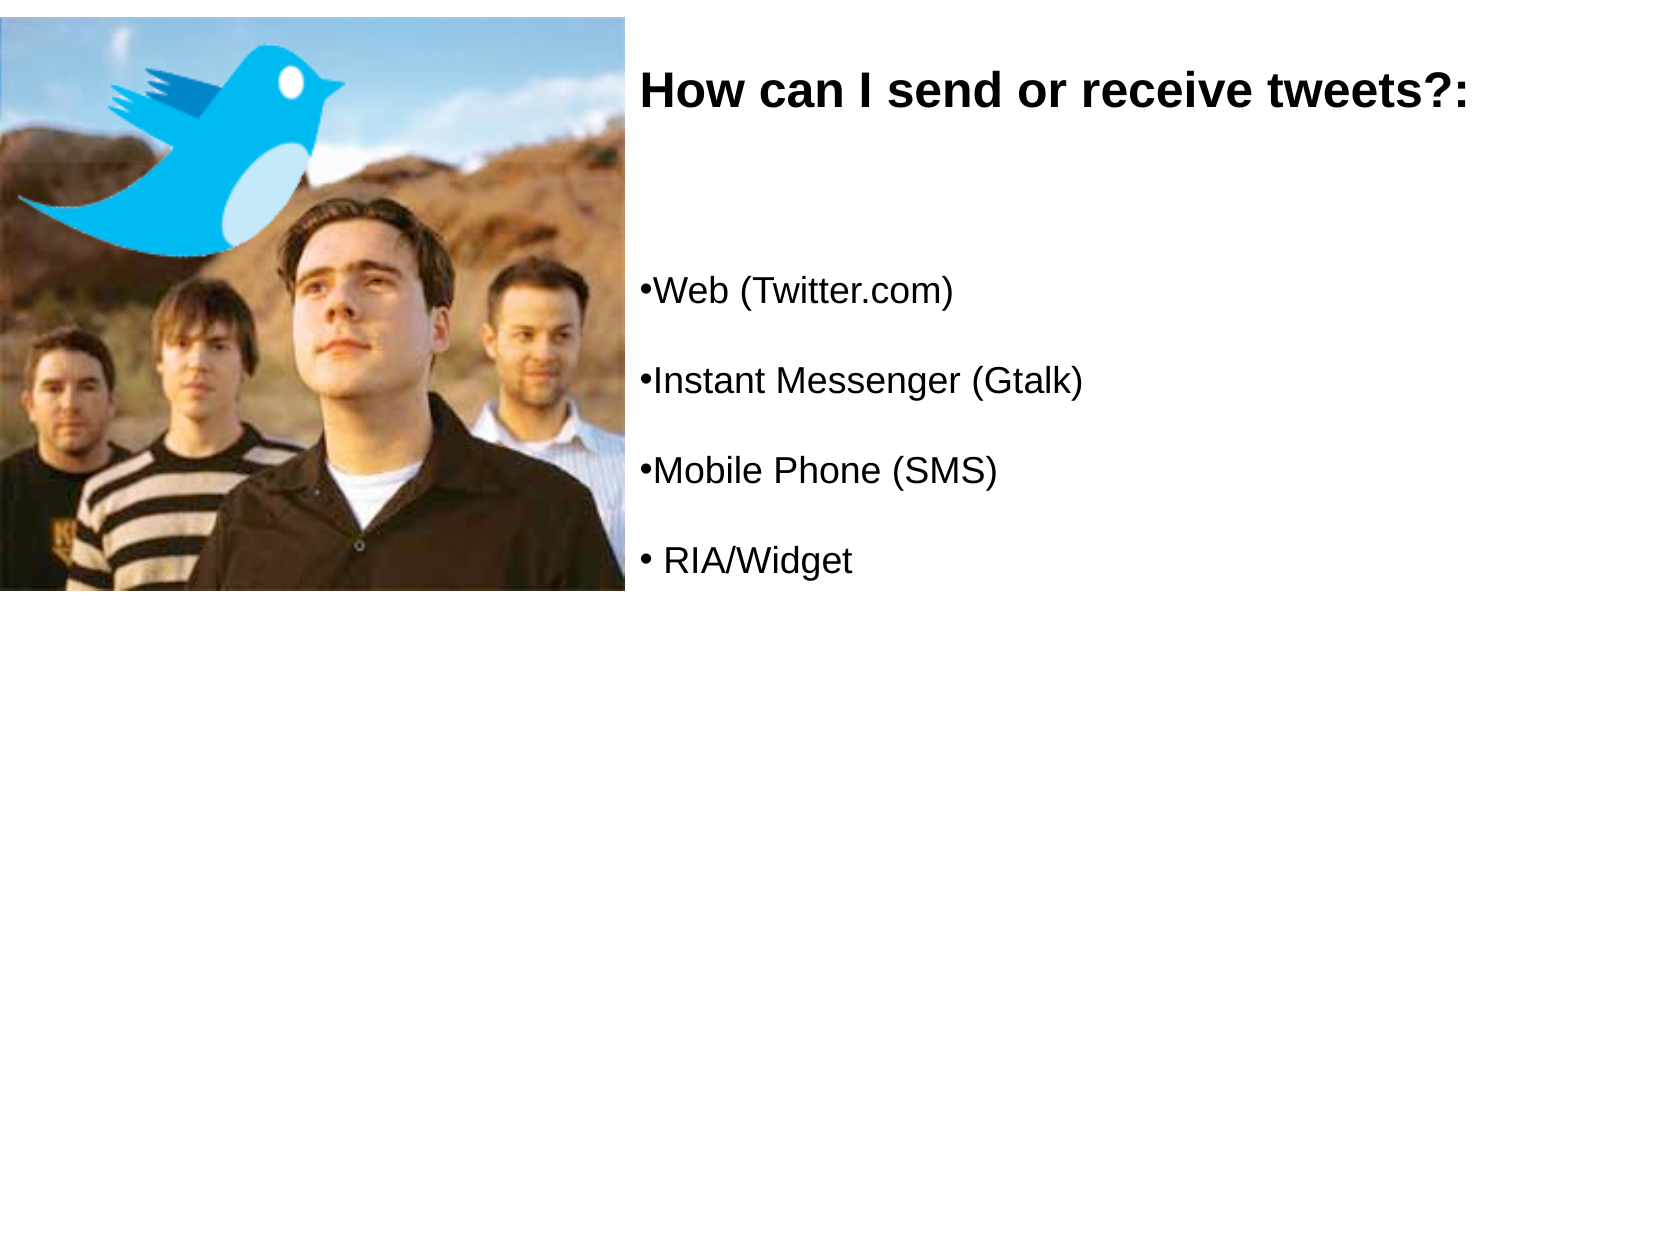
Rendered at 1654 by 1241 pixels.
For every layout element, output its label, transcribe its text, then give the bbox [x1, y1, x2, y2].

picture [0, 17, 625, 591]
text_box Web (Twitter.com) Instant Messenger (Gtalk) Mobile Phone (SMS) RIA/Widget [624, 258, 1276, 635]
text_box How can I send or receive tweets?: [624, 49, 1500, 126]
